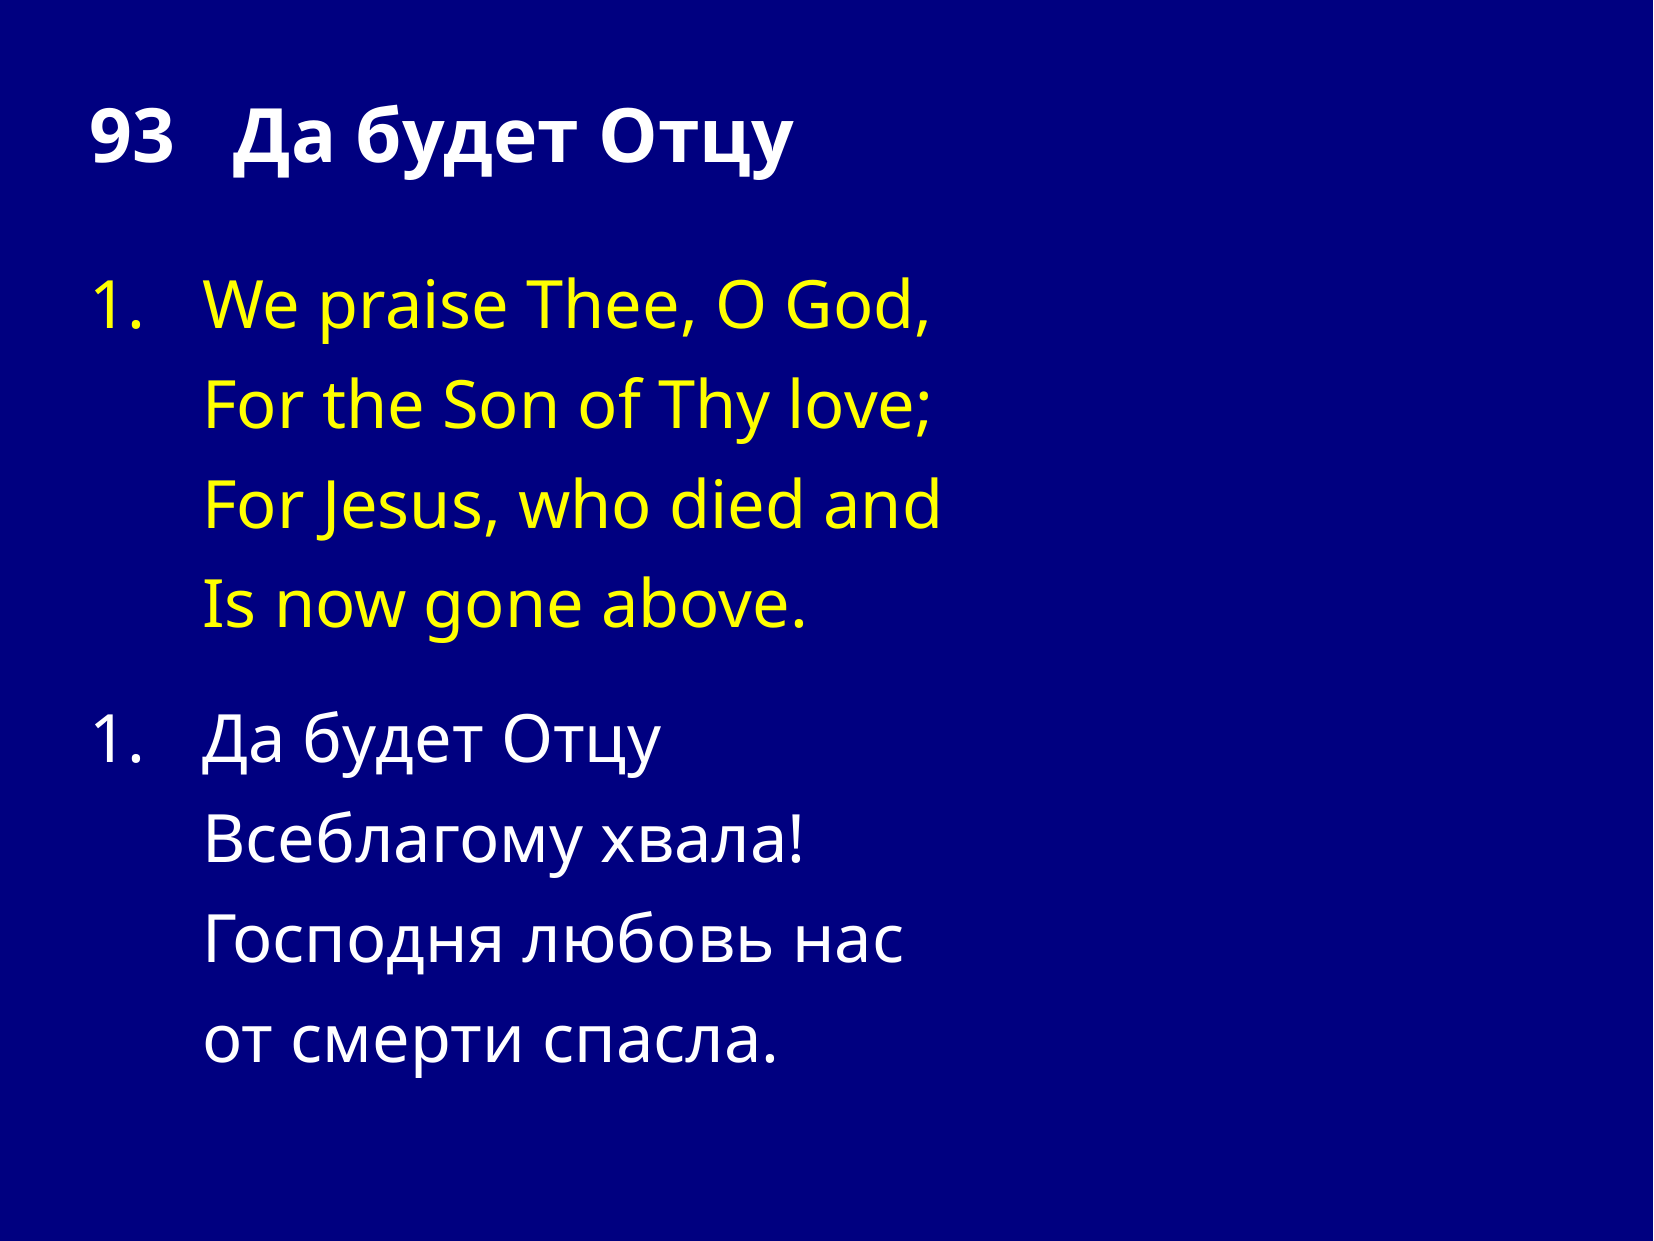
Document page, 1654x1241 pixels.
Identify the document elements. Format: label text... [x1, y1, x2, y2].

text_box 93 Да будет Отцу [75, 75, 1576, 188]
text_box 1. Да будет Отцу Всеблагому хвала! Господня любовь нас от смерти спасла. [75, 675, 1576, 1163]
text_box 1. We praise Thee, O God, For the Son of Thy love; For Jesus, who died and Is now gone above. [75, 188, 1576, 638]
